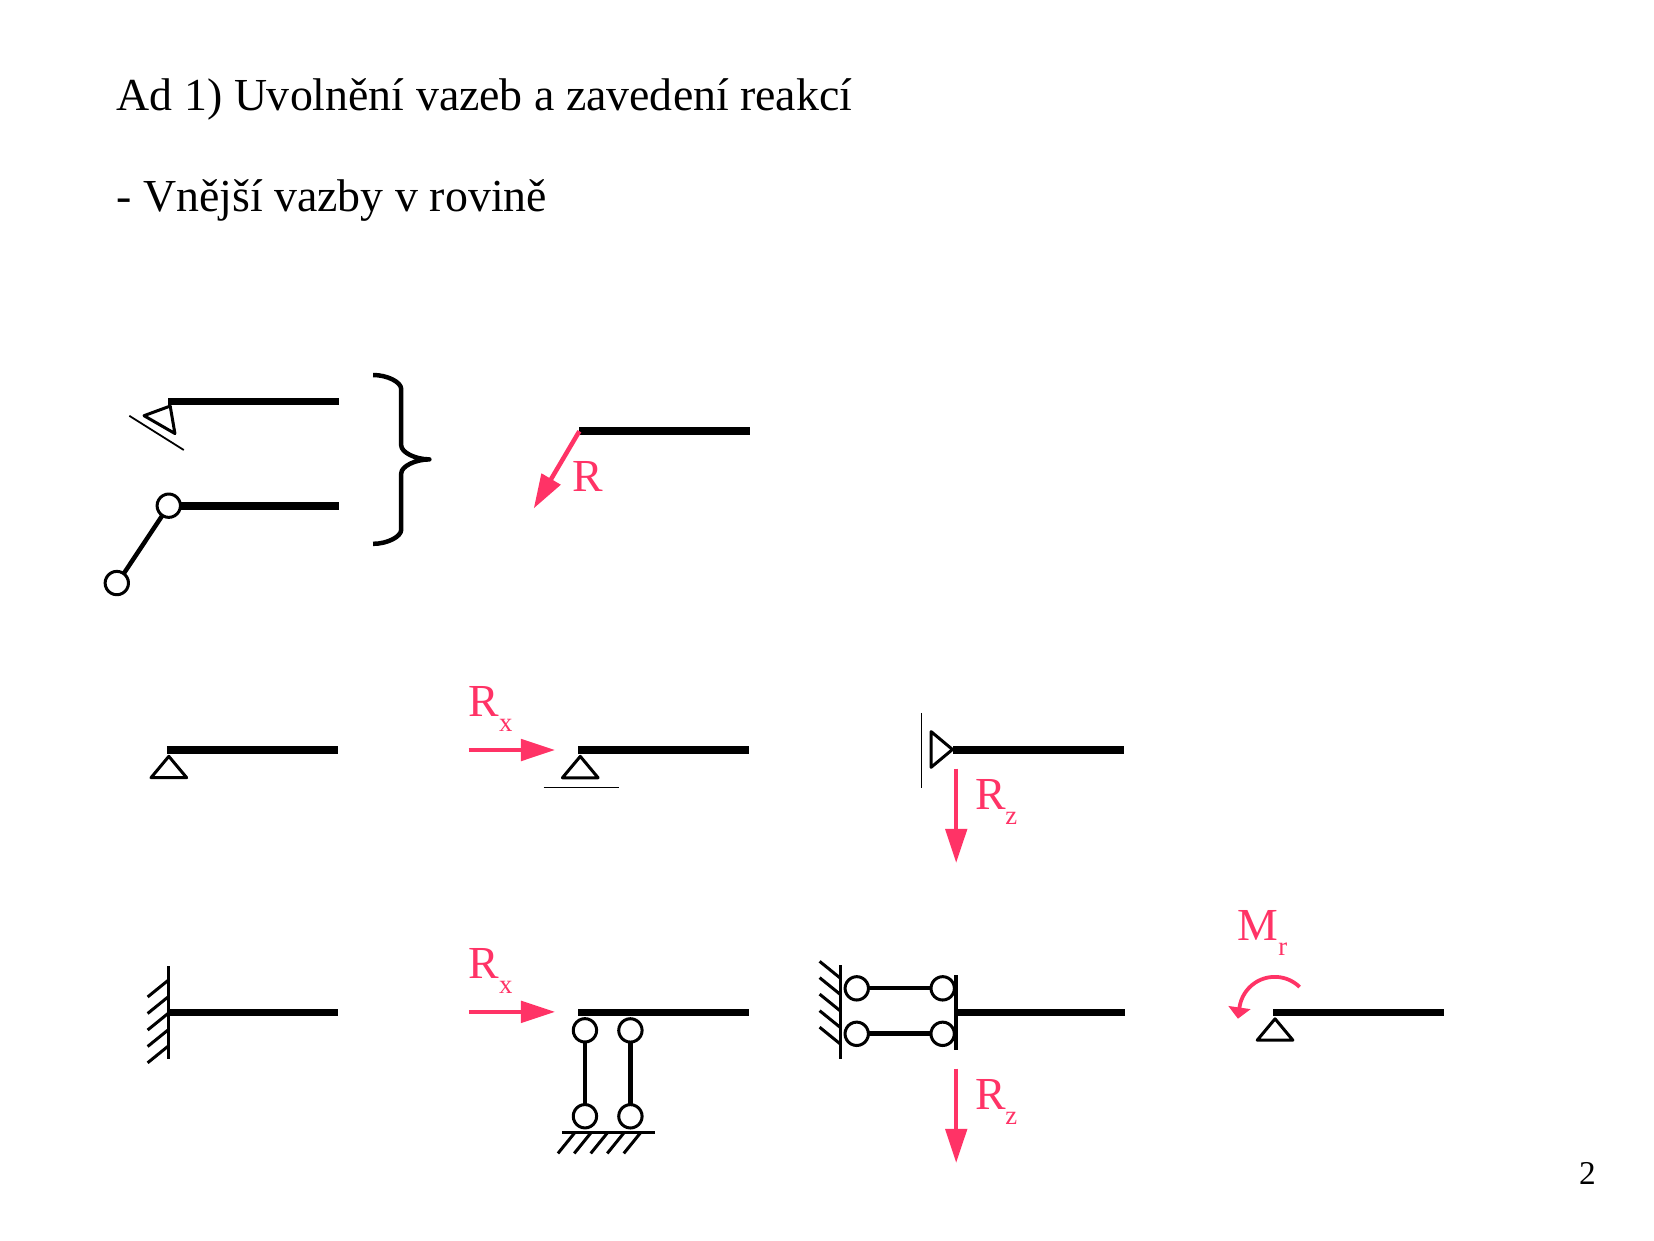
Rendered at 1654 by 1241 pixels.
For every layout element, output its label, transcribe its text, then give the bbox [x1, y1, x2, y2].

text_box [573, 1104, 597, 1128]
text_box [618, 1104, 643, 1129]
text_box Rx [468, 937, 526, 1003]
text_box R [572, 450, 630, 507]
text_box [105, 571, 129, 595]
text_box [930, 1022, 954, 1046]
text_box [845, 1022, 869, 1046]
text_box Ad 1) Uvolnění vazeb a zavedení reakcí - Vnější vazby v rovině [102, 61, 868, 230]
text_box [151, 756, 187, 778]
text_box [144, 406, 175, 434]
text_box Rx [468, 675, 526, 741]
text_box Rz [974, 768, 1032, 834]
text_box Mr [1237, 900, 1294, 966]
text_box [931, 731, 953, 768]
text_box [573, 1018, 597, 1043]
text_box [618, 1018, 643, 1043]
text_box [562, 756, 599, 778]
text_box [1257, 1018, 1293, 1041]
text_box [931, 976, 954, 1001]
text_box Rz [974, 1068, 1032, 1134]
text_box [157, 493, 181, 518]
text_box [1228, 975, 1301, 1019]
text_box [845, 976, 869, 1001]
